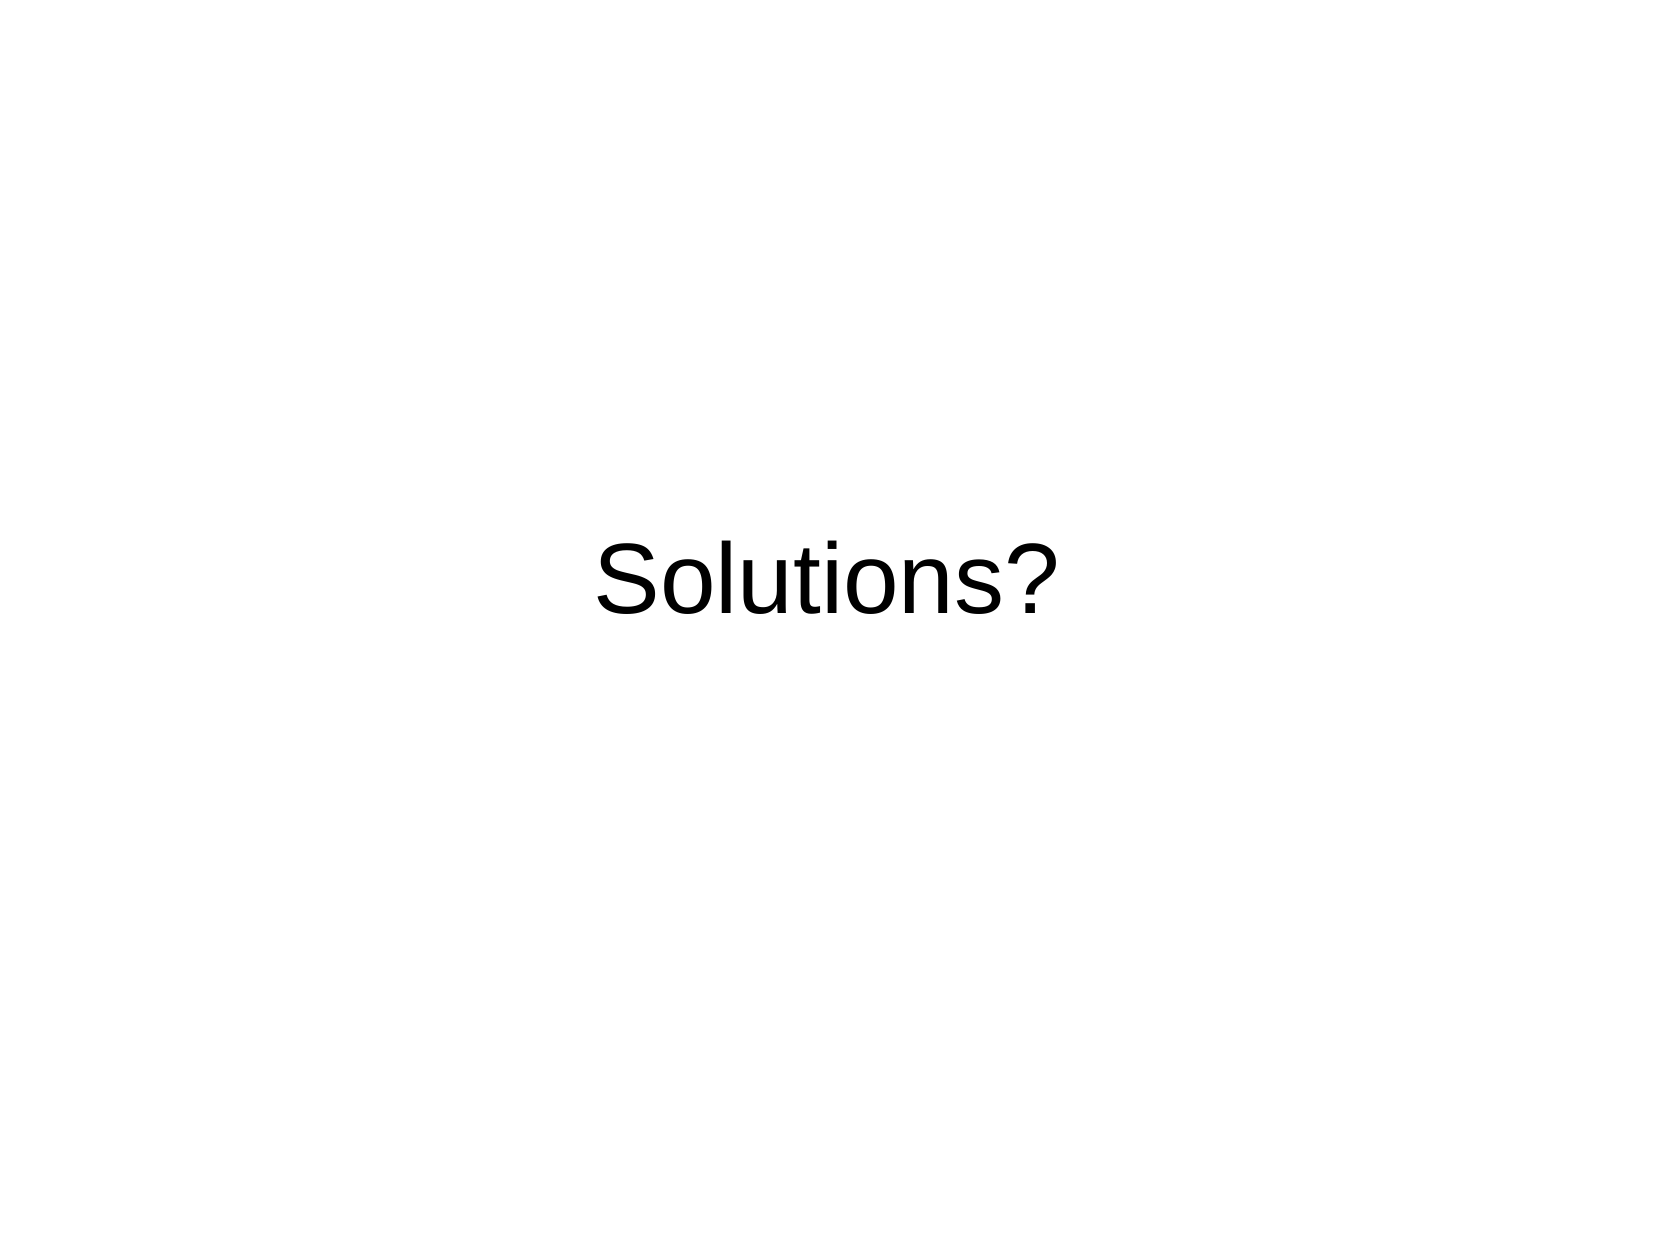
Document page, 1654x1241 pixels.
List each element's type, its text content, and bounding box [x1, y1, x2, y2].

subtitle Solutions? [82, 49, 1571, 1109]
